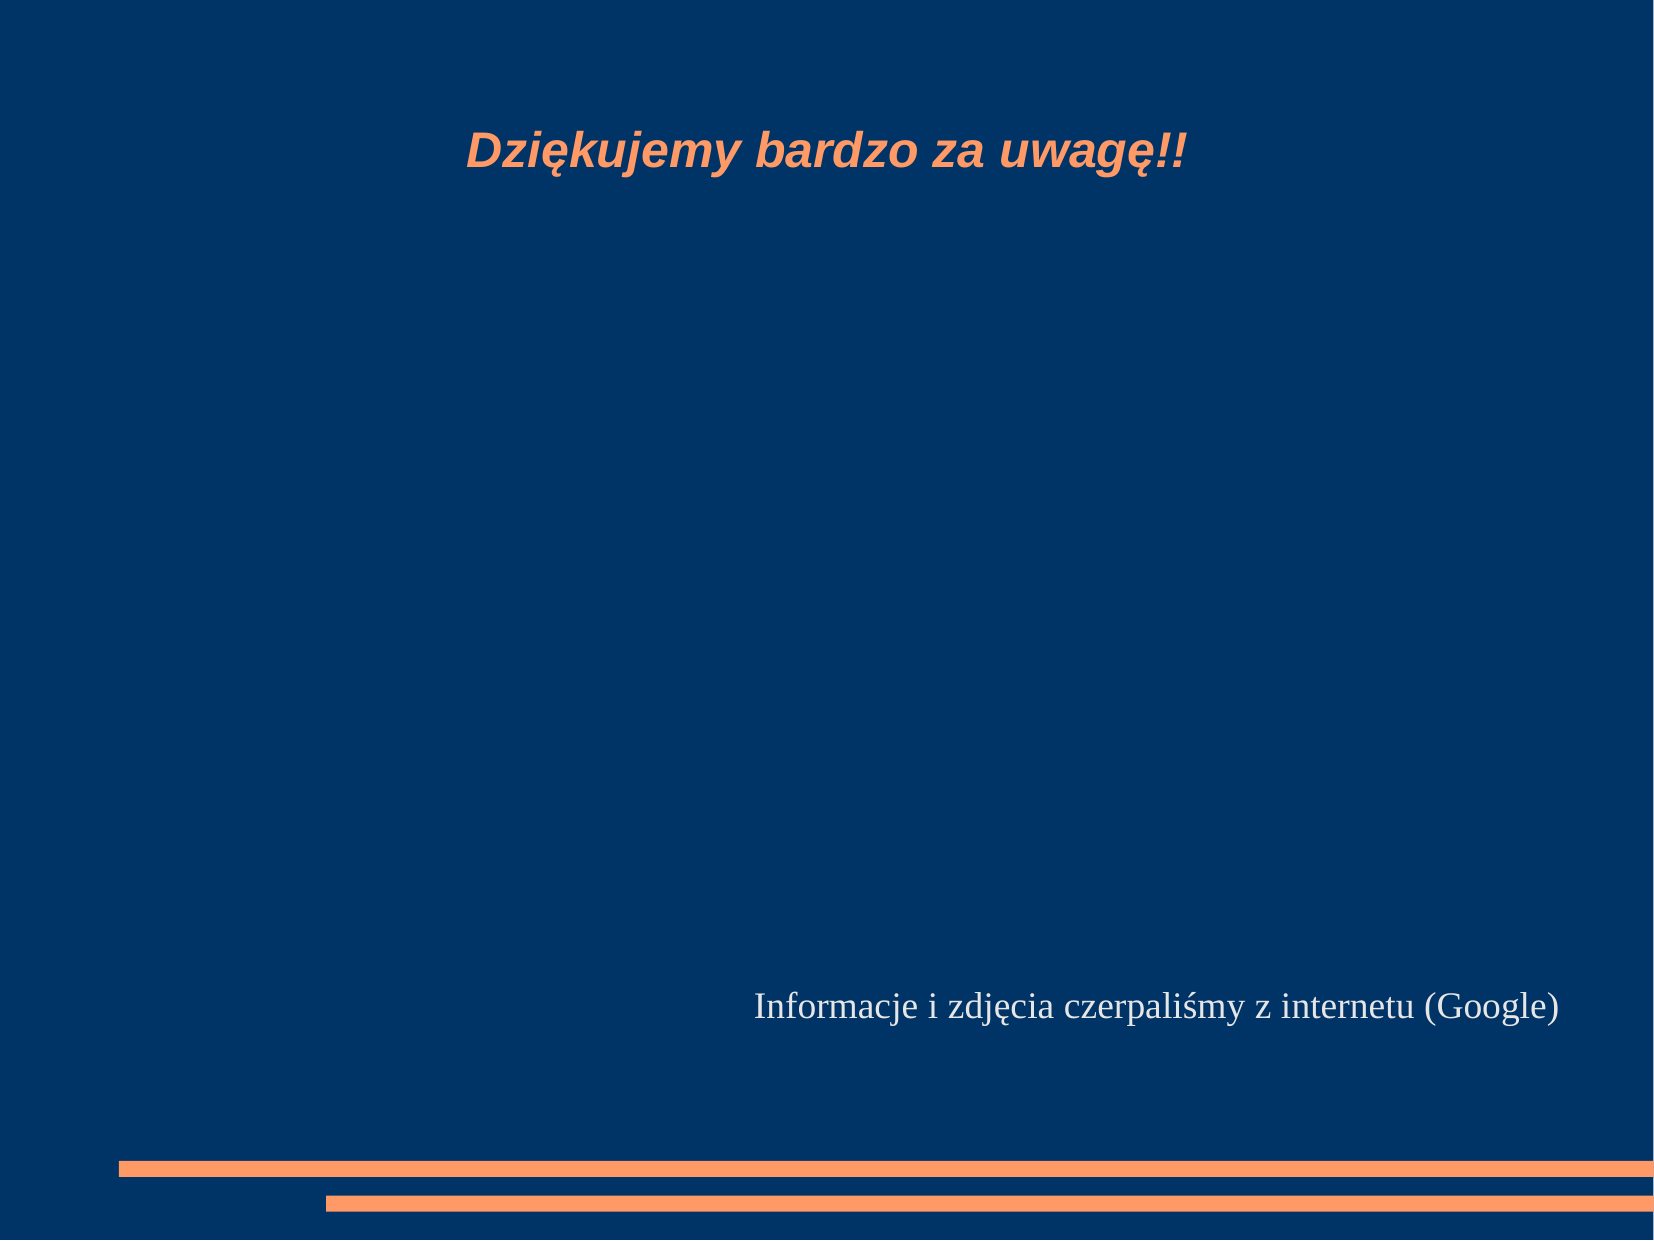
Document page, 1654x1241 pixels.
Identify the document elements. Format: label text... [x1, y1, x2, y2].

list Informacje i zdjęcia czerpaliśmy z internetu (Google) [121, 322, 1561, 1132]
title Dziękujemy bardzo za uwagę!! [121, 46, 1534, 254]
